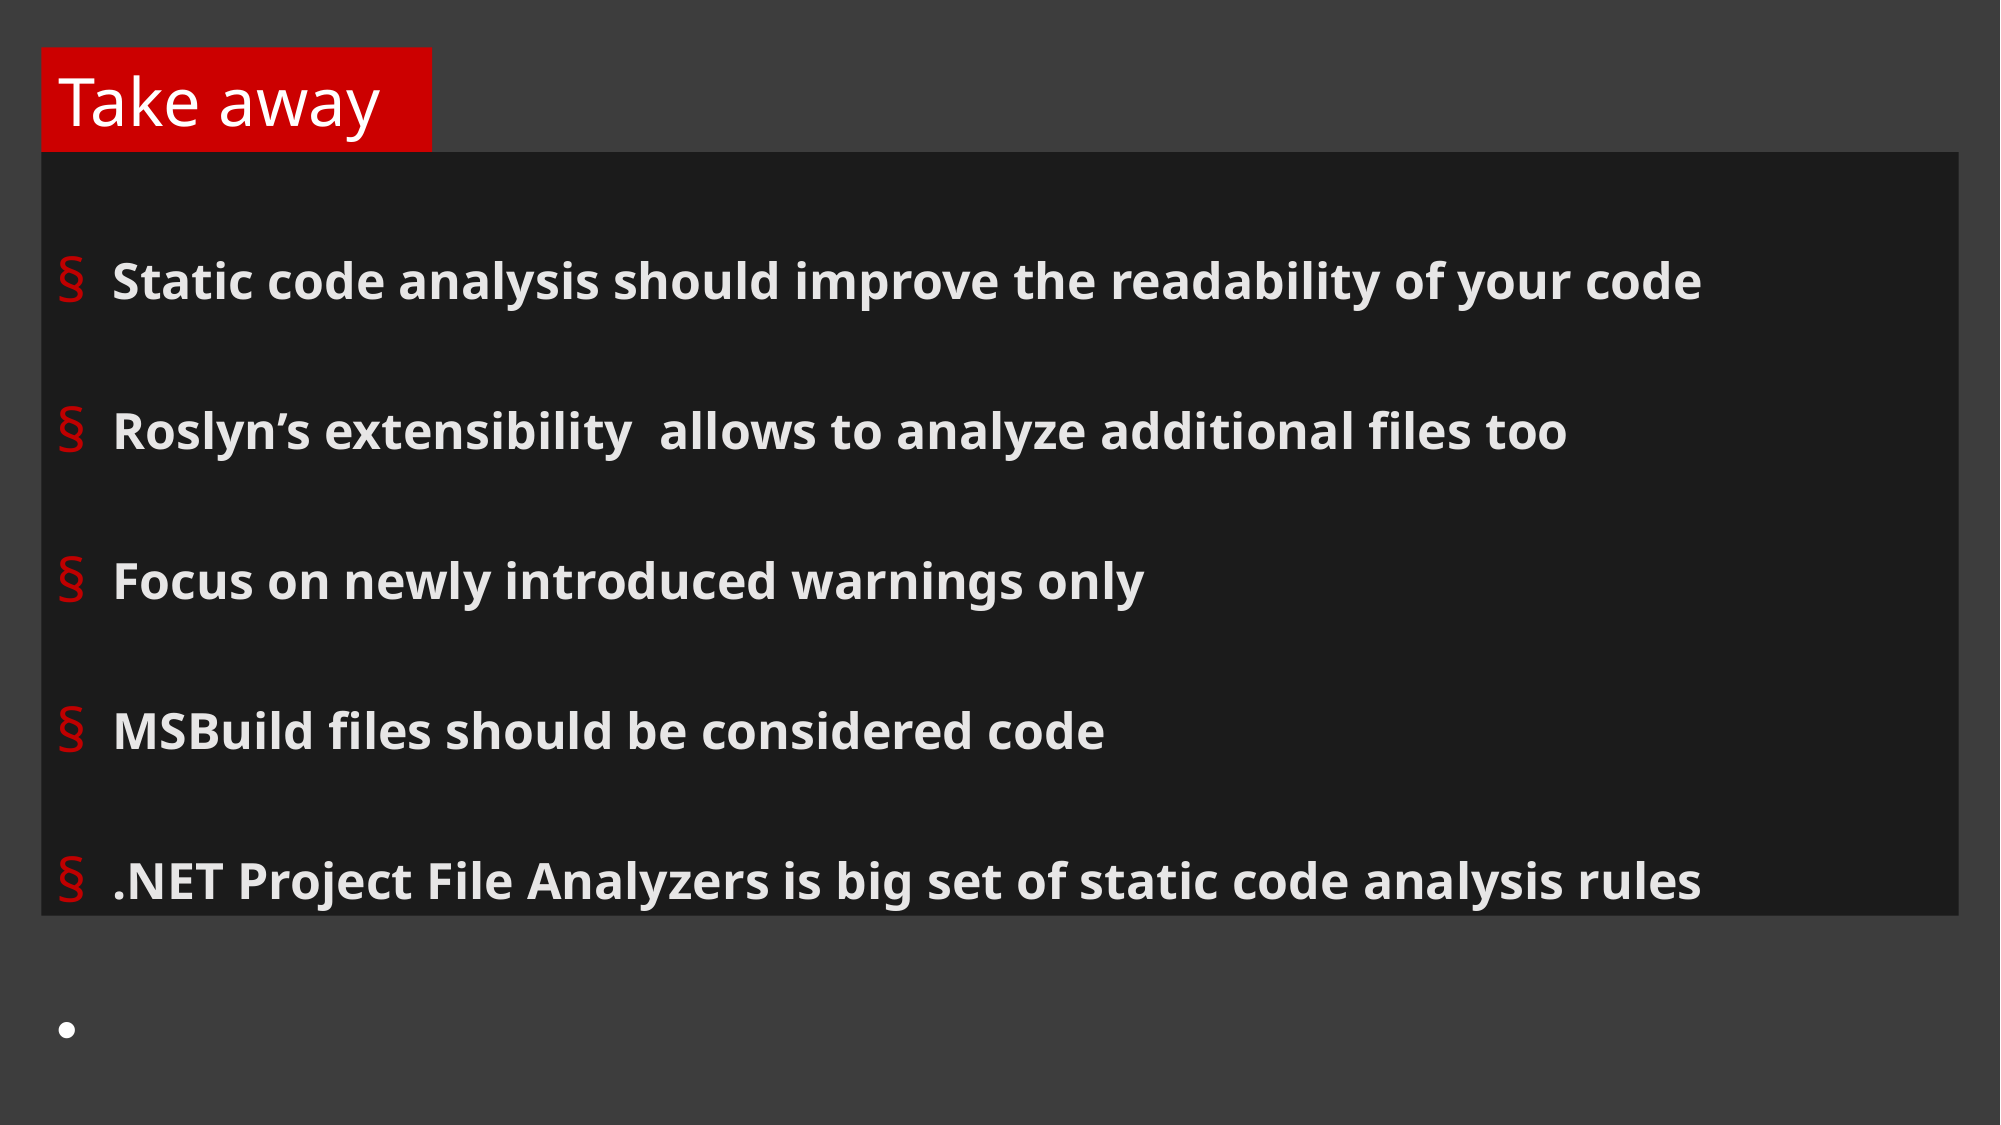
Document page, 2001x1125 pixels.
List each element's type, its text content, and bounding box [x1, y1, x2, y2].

text_box [0, 0, 2000, 1125]
text_box Static code analysis should improve the readability of your code Roslyn’s extensibility allows to analyze additional files too Focus on newly introduced warnings only MSBuild files should be considered code .NET Project File Analyzers is big set of static code analysis rules [41, 152, 1959, 916]
text_box Take away [41, 47, 433, 152]
